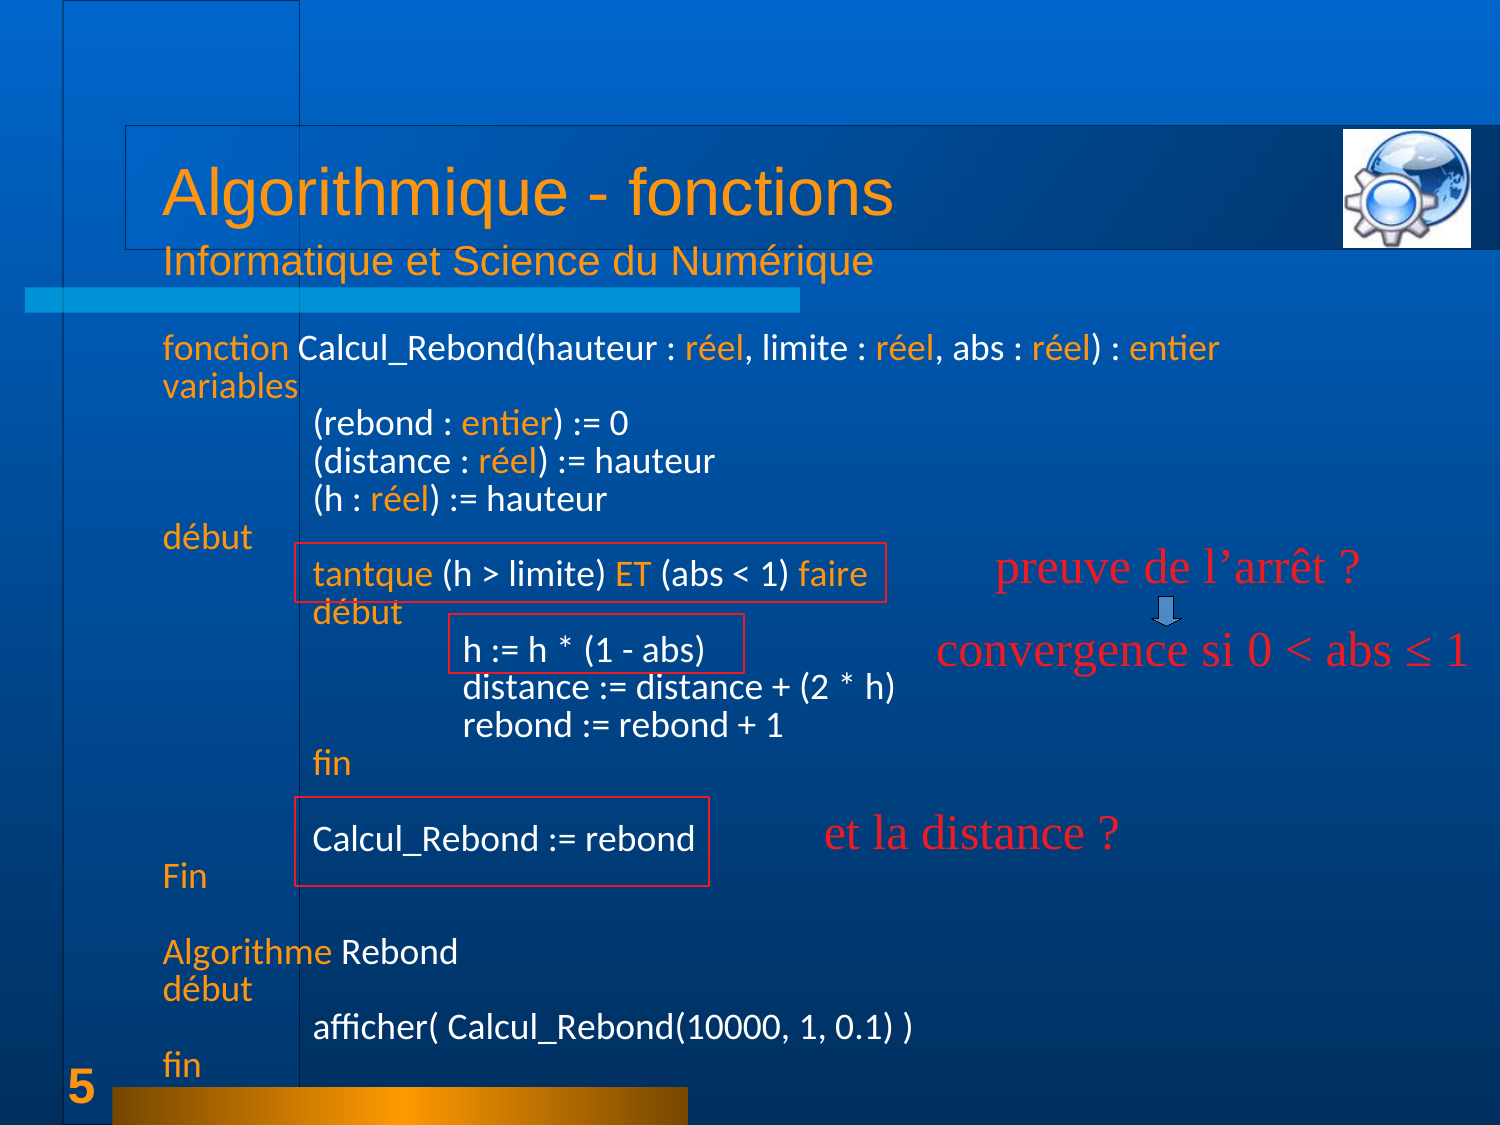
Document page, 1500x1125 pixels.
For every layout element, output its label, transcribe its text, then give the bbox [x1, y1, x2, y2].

text_box et la distance ? [809, 797, 1223, 886]
text_box preuve de l’arrêt ? [980, 531, 1394, 614]
text_box fonction Calcul_Rebond(hauteur : réel, limite : réel, abs : réel) : entier variables (rebond : entier) := 0 (distance : réel) := hauteur (h : réel) := hauteur début tantque (h > limite) ET (abs < 1) faire début h := h * (1 - abs) distance := distance + (2 * h) rebond := rebond + 1 fin Calcul_Rebond := rebond Fin Algorithme Rebond début afficher( Calcul_Rebond(10000, 1, 0.1) ) fin [147, 324, 1418, 1095]
text_box [1151, 596, 1182, 627]
text_box convergence si 0 < abs ≤ 1 [921, 614, 1495, 685]
picture [1343, 129, 1471, 248]
